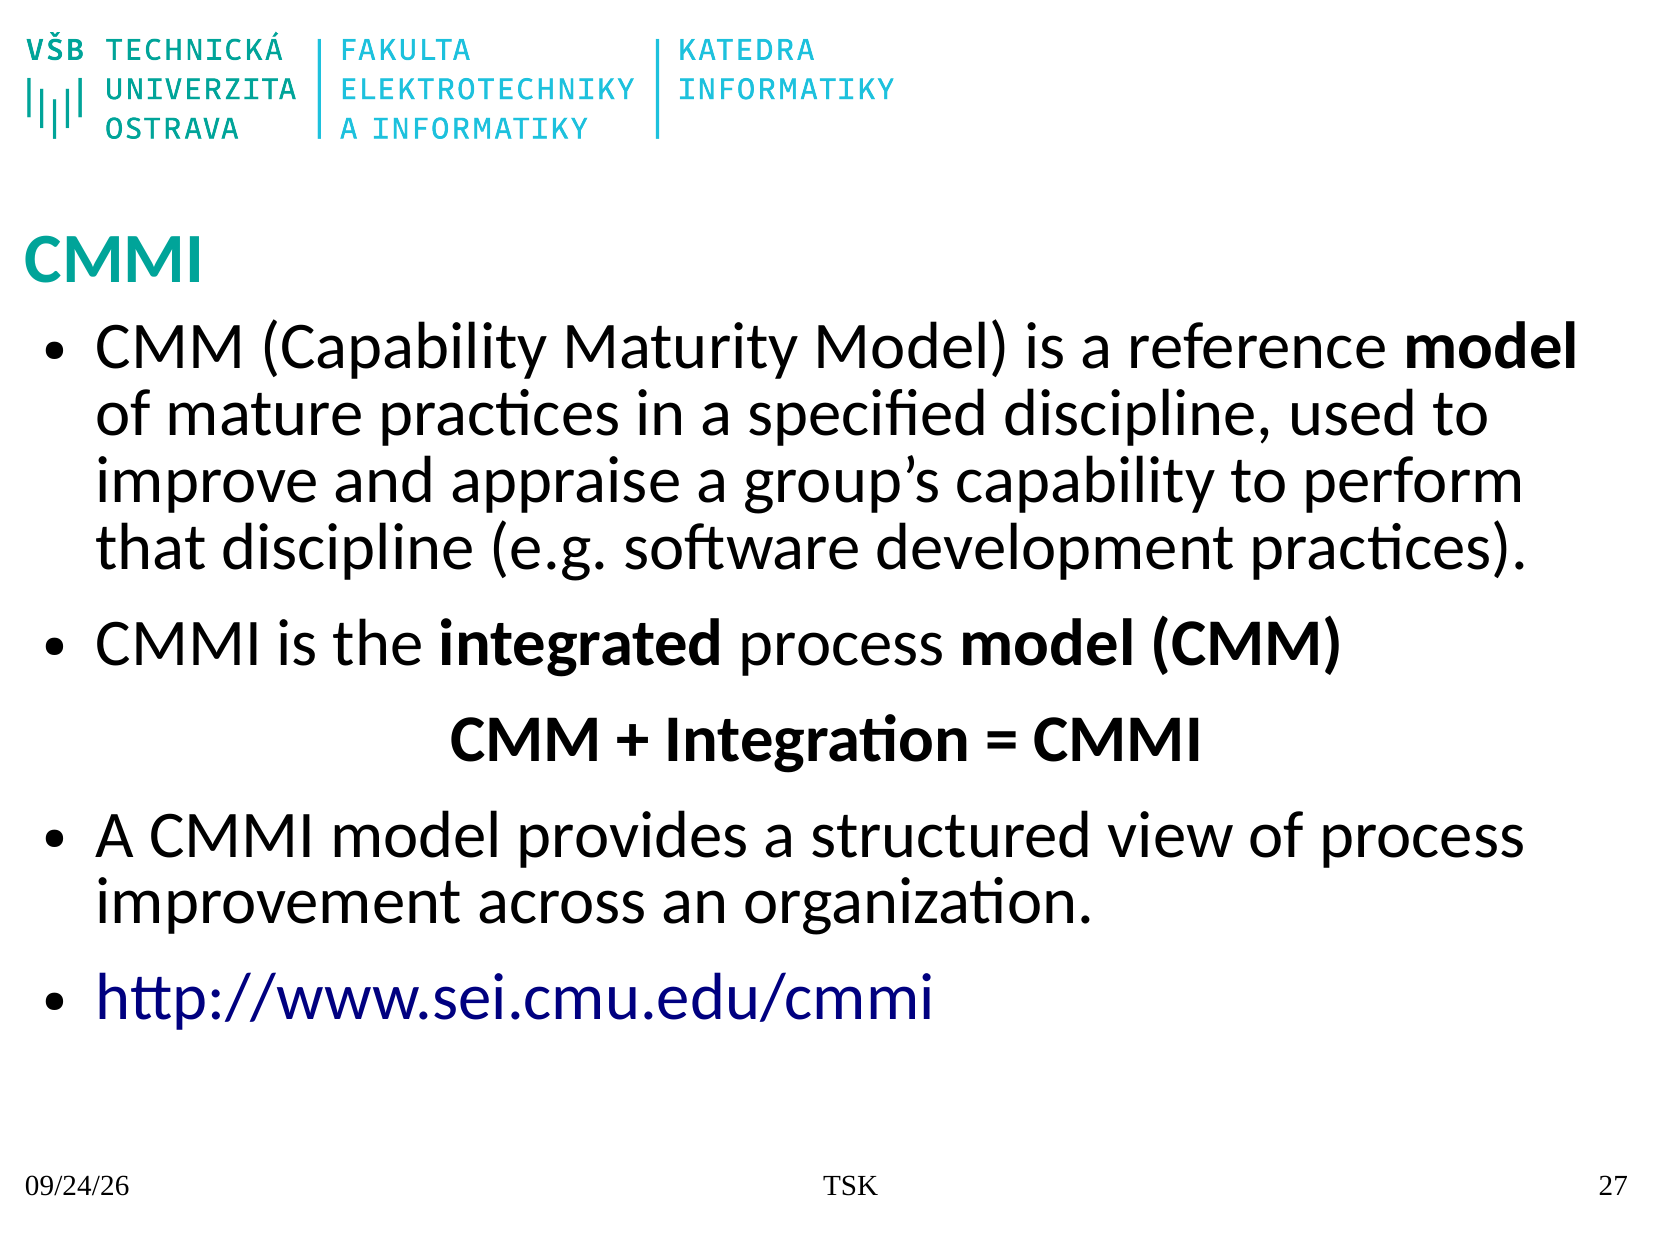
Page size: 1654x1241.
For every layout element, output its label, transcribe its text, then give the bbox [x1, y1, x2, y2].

list CMM (Capability Maturity Model) is a reference model of mature practices in a specified discipline, used to improve and appraise a group’s capability to perform that discipline (e.g. software development practices). CMMI is the integrated process model (CMM) CMM + Integration = CMMI A CMMI model provides a structured view of process improvement across an organization. http://www.sei.cmu.edu/cmmi [24, 318, 1629, 1146]
picture [26, 31, 894, 139]
title CMMI [24, 169, 1629, 300]
